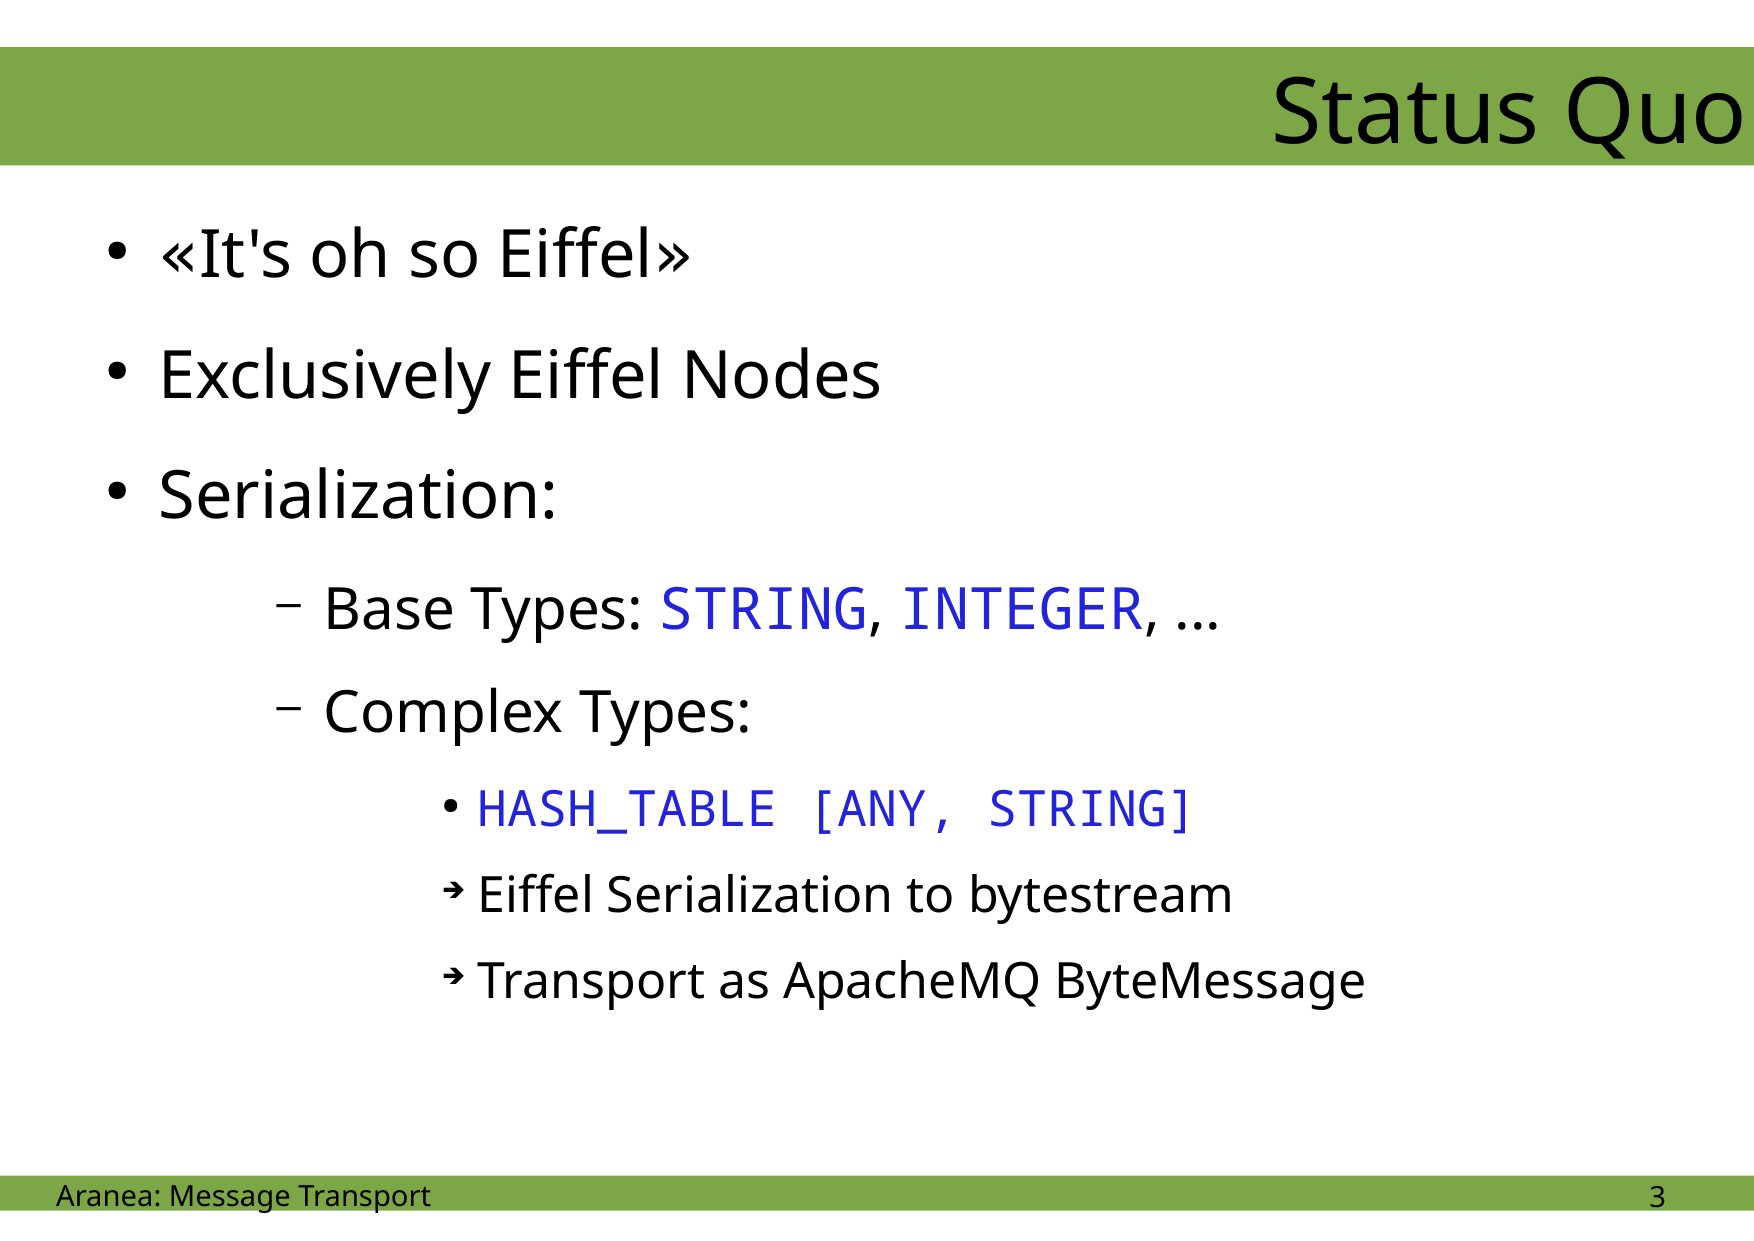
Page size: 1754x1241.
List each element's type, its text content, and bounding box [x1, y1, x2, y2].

list «It's oh so Eiffel» Exclusively Eiffel Nodes Serialization: Base Types: STRING, INTEGER, ... Complex Types: HASH_TABLE [ANY, STRING] Eiffel Serialization to bytestream Transport as ApacheMQ ByteMessage [87, 206, 1667, 1109]
title Status Quo [0, 54, 1748, 162]
